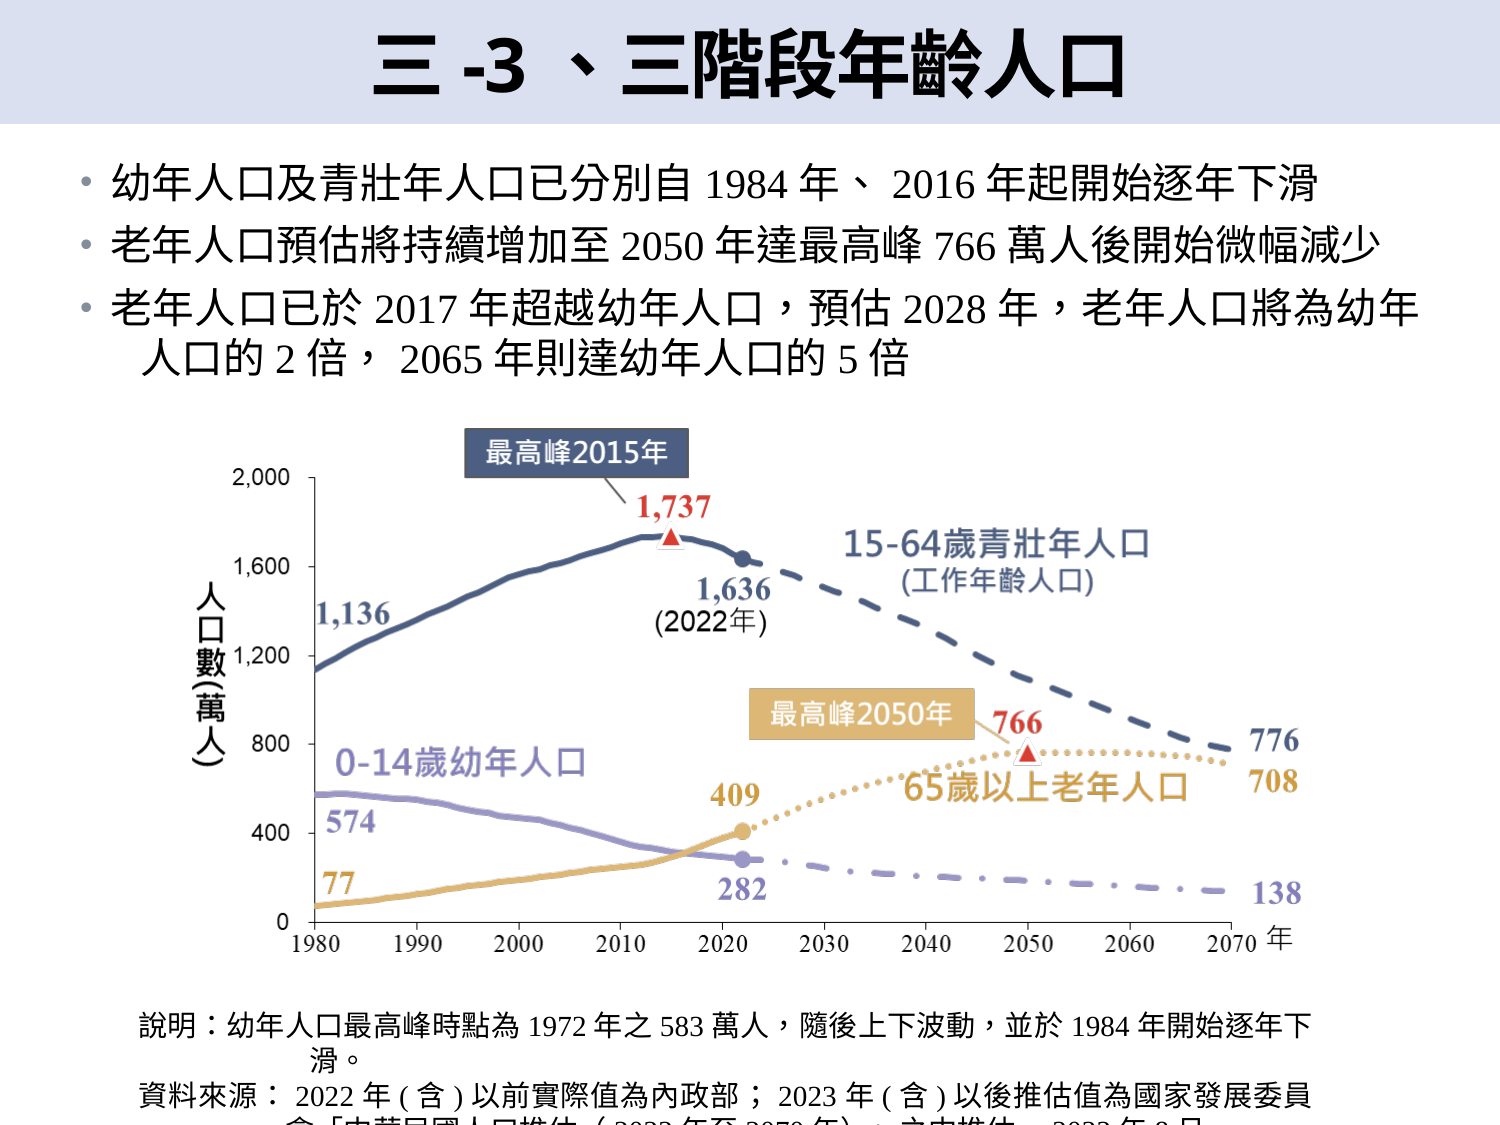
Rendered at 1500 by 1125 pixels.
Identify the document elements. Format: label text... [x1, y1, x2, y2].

text_box 說明：幼年人口最高峰時點為1972年之583萬人，隨後上下波動，並於1984年開始逐年下滑。 資料來源：2022年(含)以前實際值為內政部；2023年(含)以後推估值為國家發展委員會「中華民國人口推估（2022年至2070年）」之中推估，2022年8月。 [123, 999, 1329, 1121]
picture [165, 414, 1335, 967]
title 三-3、三階段年齡人口 [0, 0, 1500, 125]
list 幼年人口及青壯年人口已分別自1984年、2016年起開始逐年下滑 老年人口預估將持續增加至2050年達最高峰766萬人後開始微幅減少 老年人口已於2017年超越幼年人口，預估2028年，老年人口將為幼年人口的2倍，2065年則達幼年人口的5倍 [64, 149, 1436, 392]
